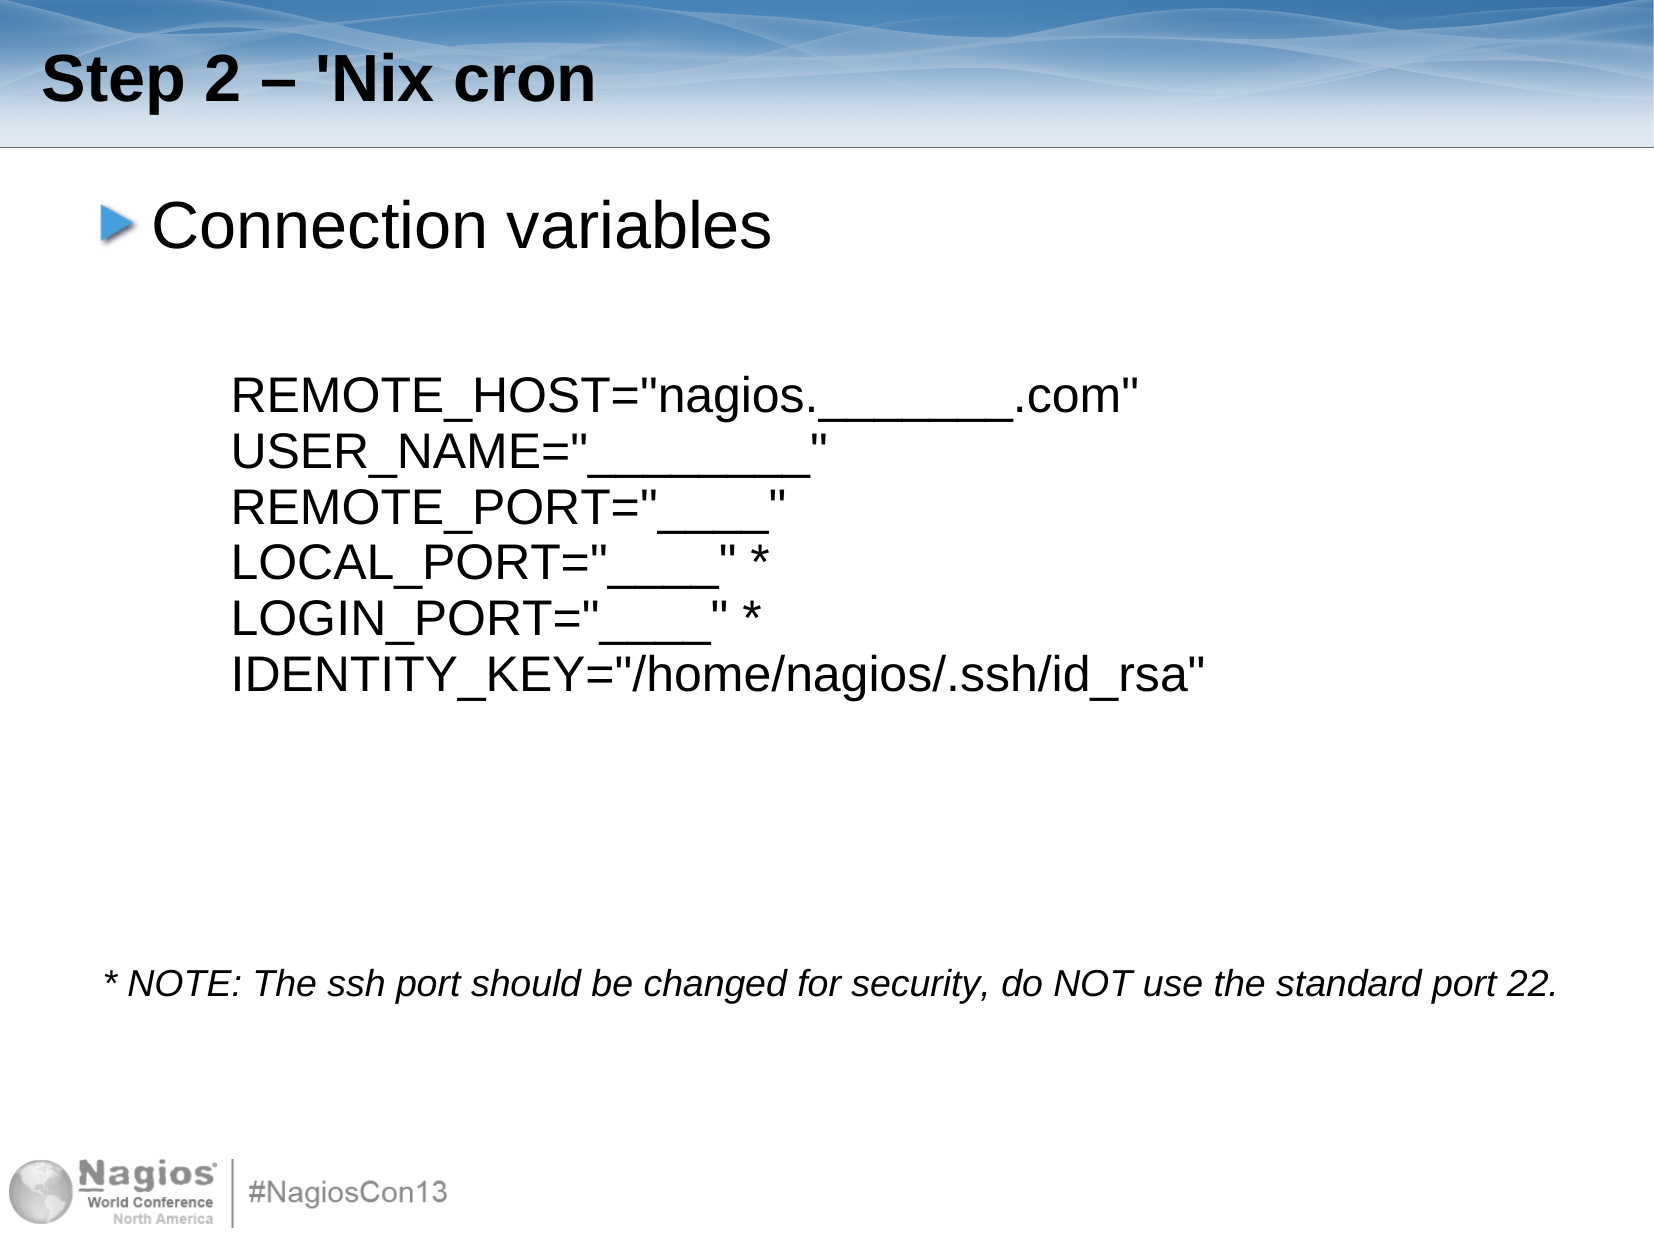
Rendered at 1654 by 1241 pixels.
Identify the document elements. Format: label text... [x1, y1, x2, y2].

text_box * NOTE: The ssh port should be changed for security, do NOT use the standard port 22. [87, 954, 1575, 1012]
picture [9, 1159, 453, 1228]
title Step 2 – 'Nix cron [41, 29, 1248, 127]
picture [0, 0, 1654, 147]
list Connection variables REMOTE_HOST="nagios._______.com" USER_NAME="________" REMOTE_PORT="____" LOCAL_PORT="____" * LOGIN_PORT="____" * IDENTITY_KEY="/home/nagios/.ssh/id_rsa" [80, 188, 1569, 1007]
